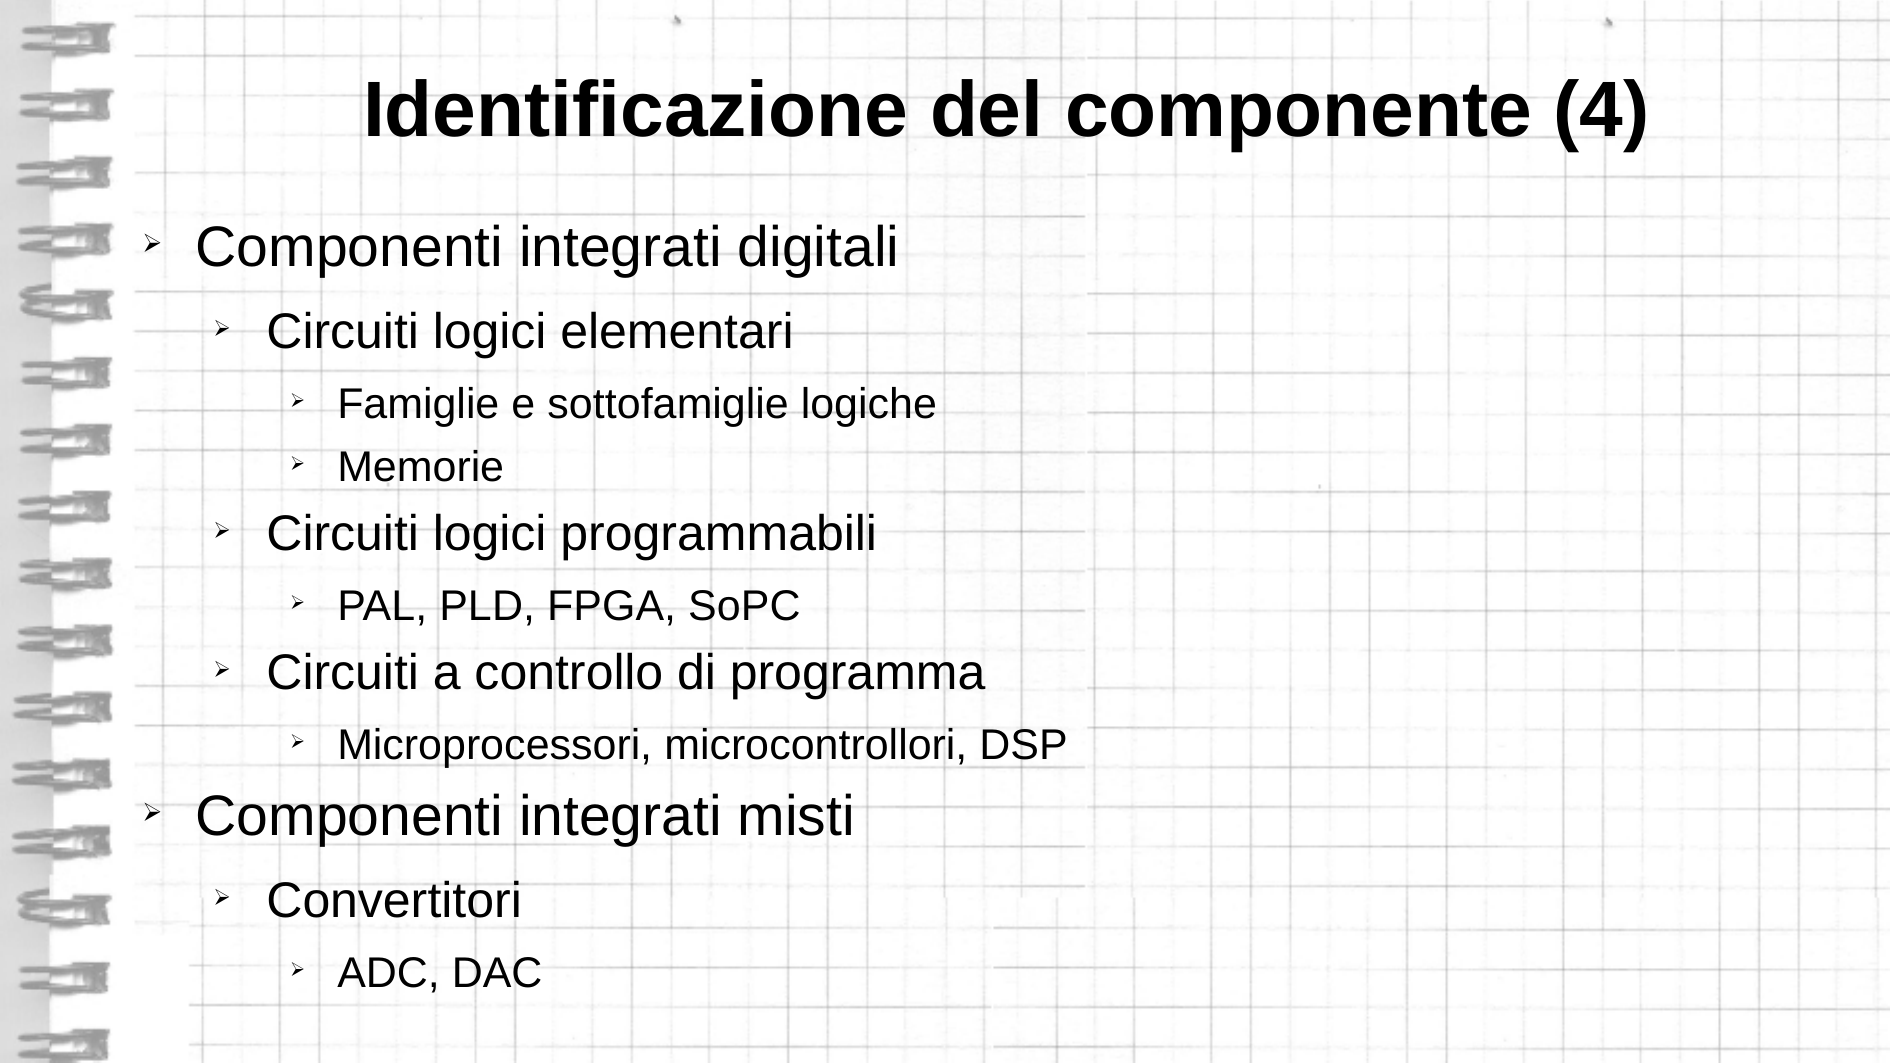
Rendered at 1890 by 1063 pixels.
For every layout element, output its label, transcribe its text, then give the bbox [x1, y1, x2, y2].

list Componenti integrati digitali Circuiti logici elementari Famiglie e sottofamiglie logiche Memorie Circuiti logici programmabili PAL, PLD, FPGA, SoPC Circuiti a controllo di programma Microprocessori, microcontrollori, DSP Componenti integrati misti Convertitori ADC, DAC [124, 214, 1890, 997]
title Identificazione del componente (4) [124, 20, 1890, 198]
picture [0, 0, 1890, 1063]
